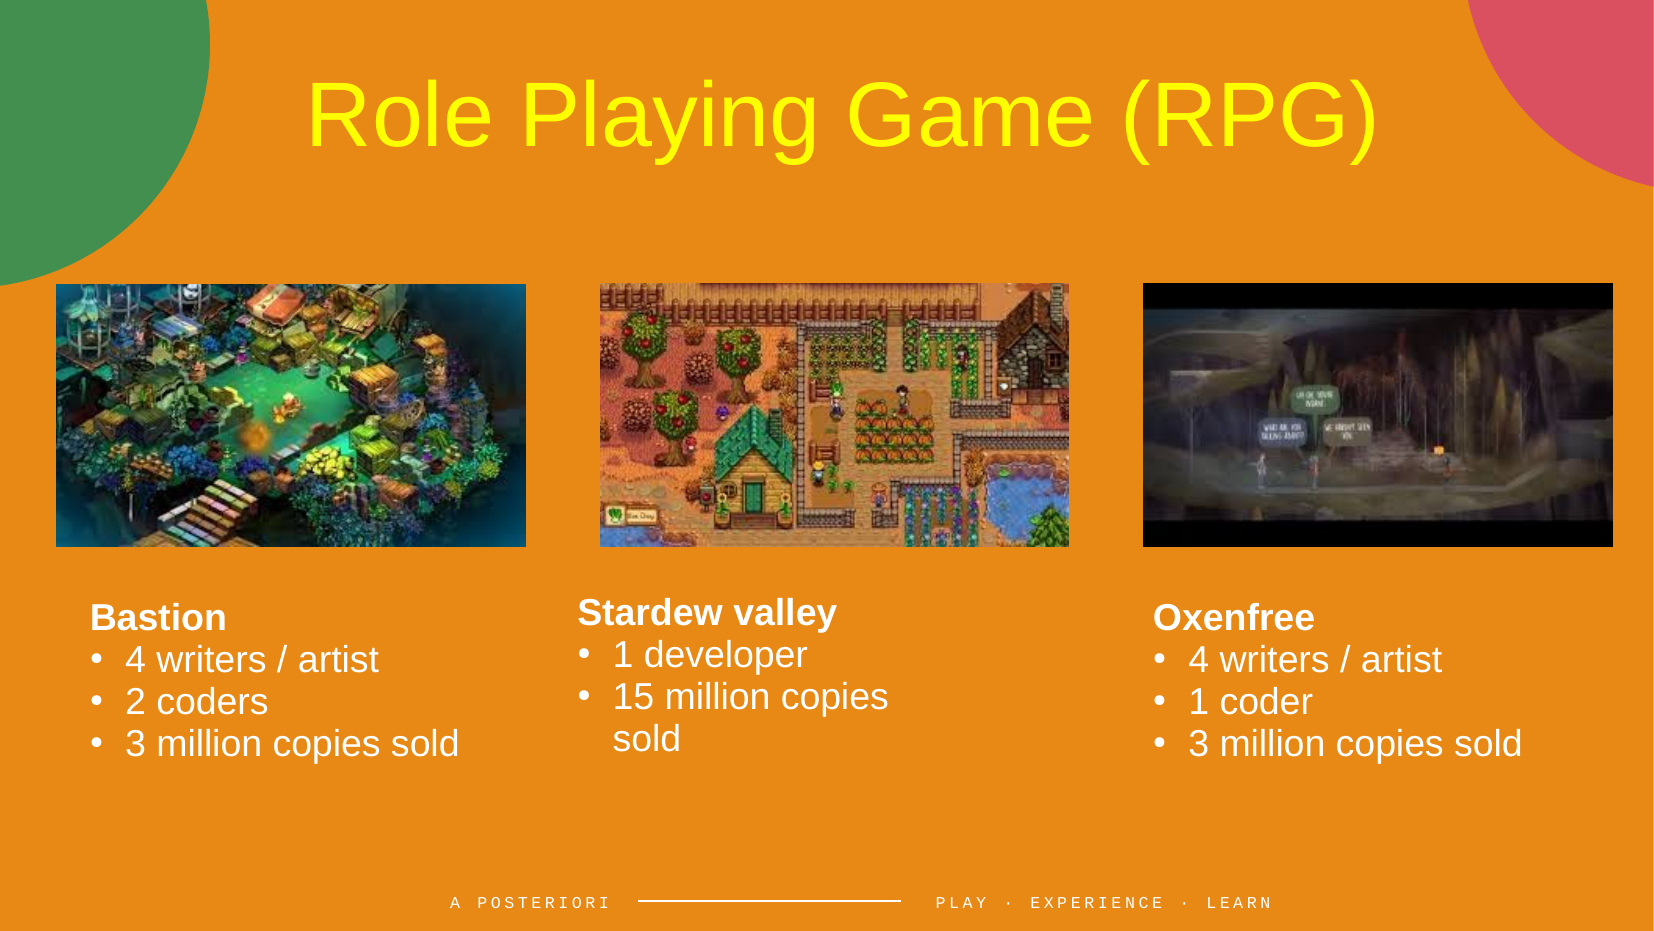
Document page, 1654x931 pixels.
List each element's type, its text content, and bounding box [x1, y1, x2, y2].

title Role Playing Game (RPG) [187, 37, 1501, 193]
text_box Bastion 4 writers / artist 2 coders 3 million copies sold [75, 589, 488, 772]
picture [600, 283, 1069, 547]
picture [56, 513, 67, 536]
picture [1143, 283, 1613, 547]
picture [56, 284, 526, 547]
text_box Stardew valley 1 developer 15 million copies sold [562, 584, 976, 768]
picture [513, 284, 526, 290]
text_box Oxenfree 4 writers / artist 1 coder 3 million copies sold [1138, 589, 1551, 772]
